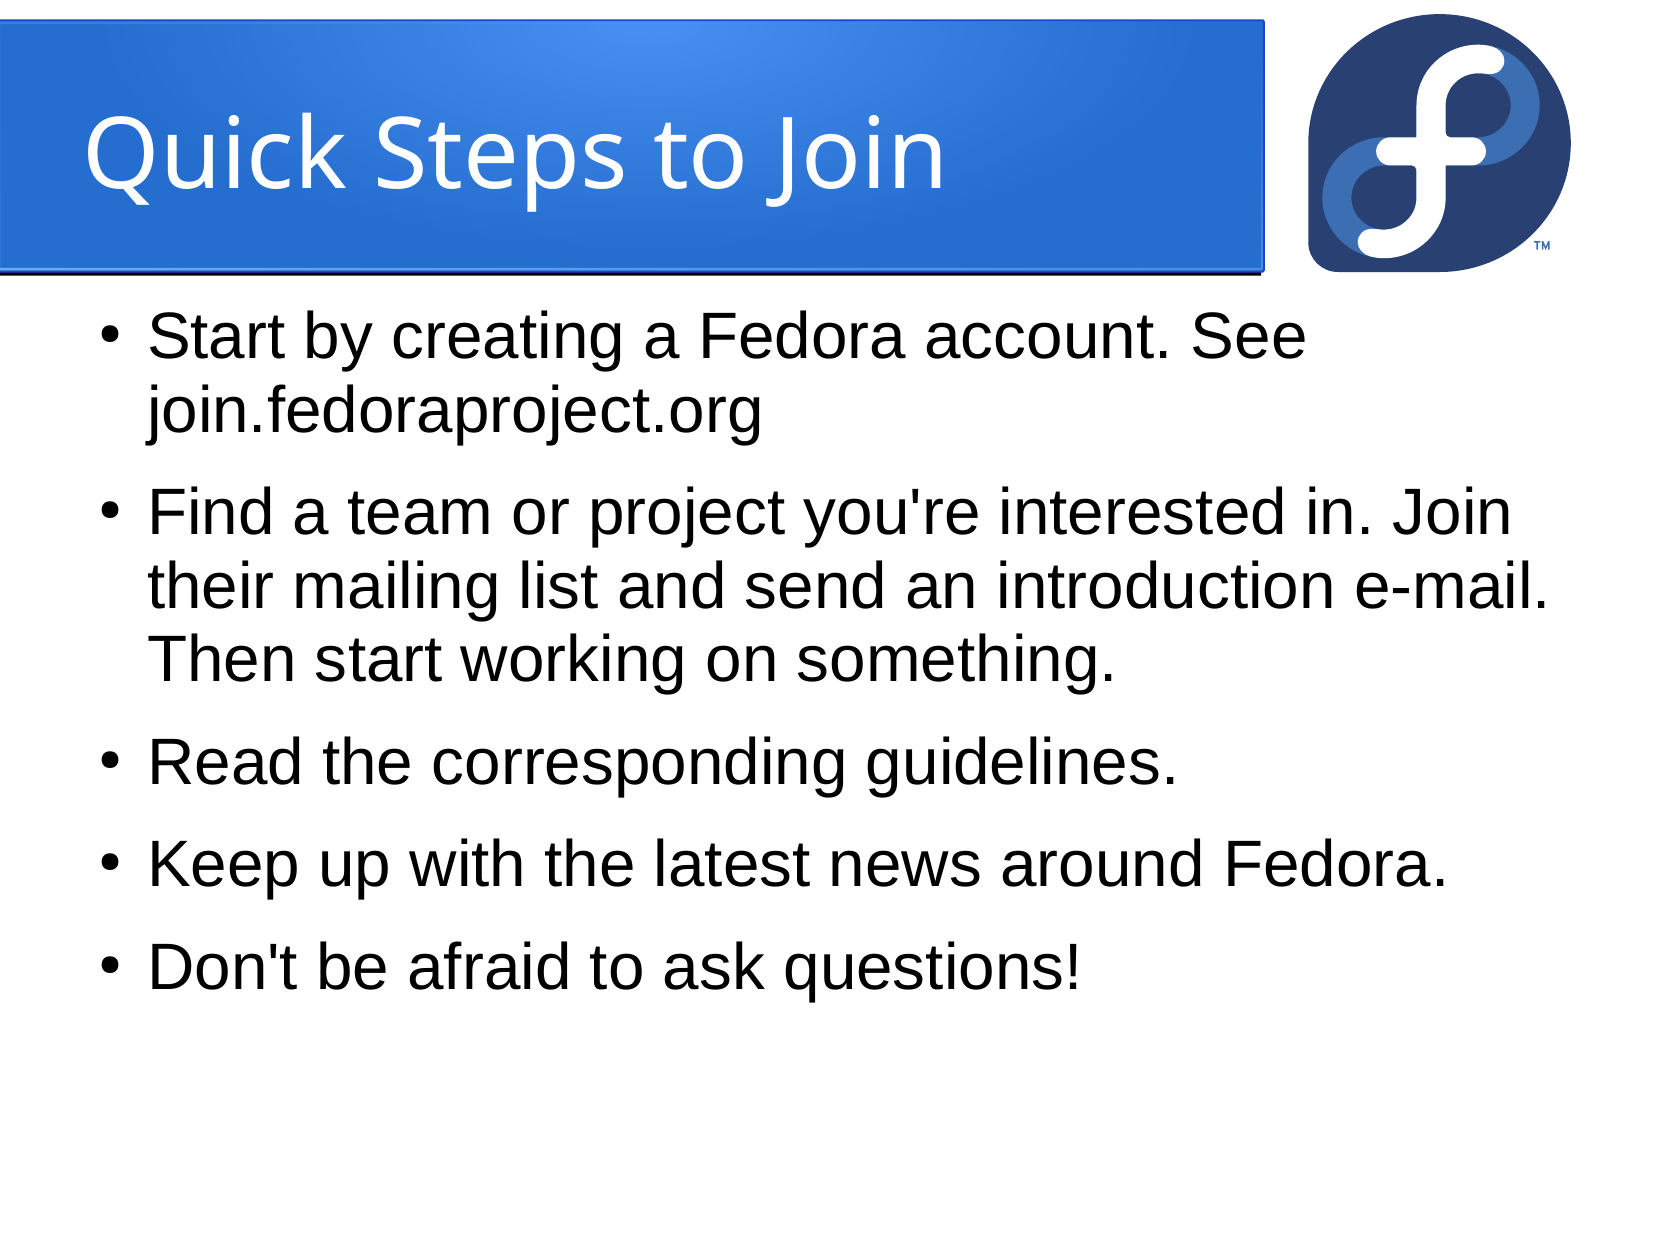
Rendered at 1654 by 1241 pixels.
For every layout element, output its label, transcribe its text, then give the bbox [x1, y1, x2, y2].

list Start by creating a Fedora account. See join.fedoraproject.org Find a team or project you're interested in. Join their mailing list and send an introduction e-mail. Then start working on something. Read the corresponding guidelines. Keep up with the latest news around Fedora. Don't be afraid to ask questions! [82, 299, 1571, 1019]
title Quick Steps to Join [82, 47, 1235, 252]
